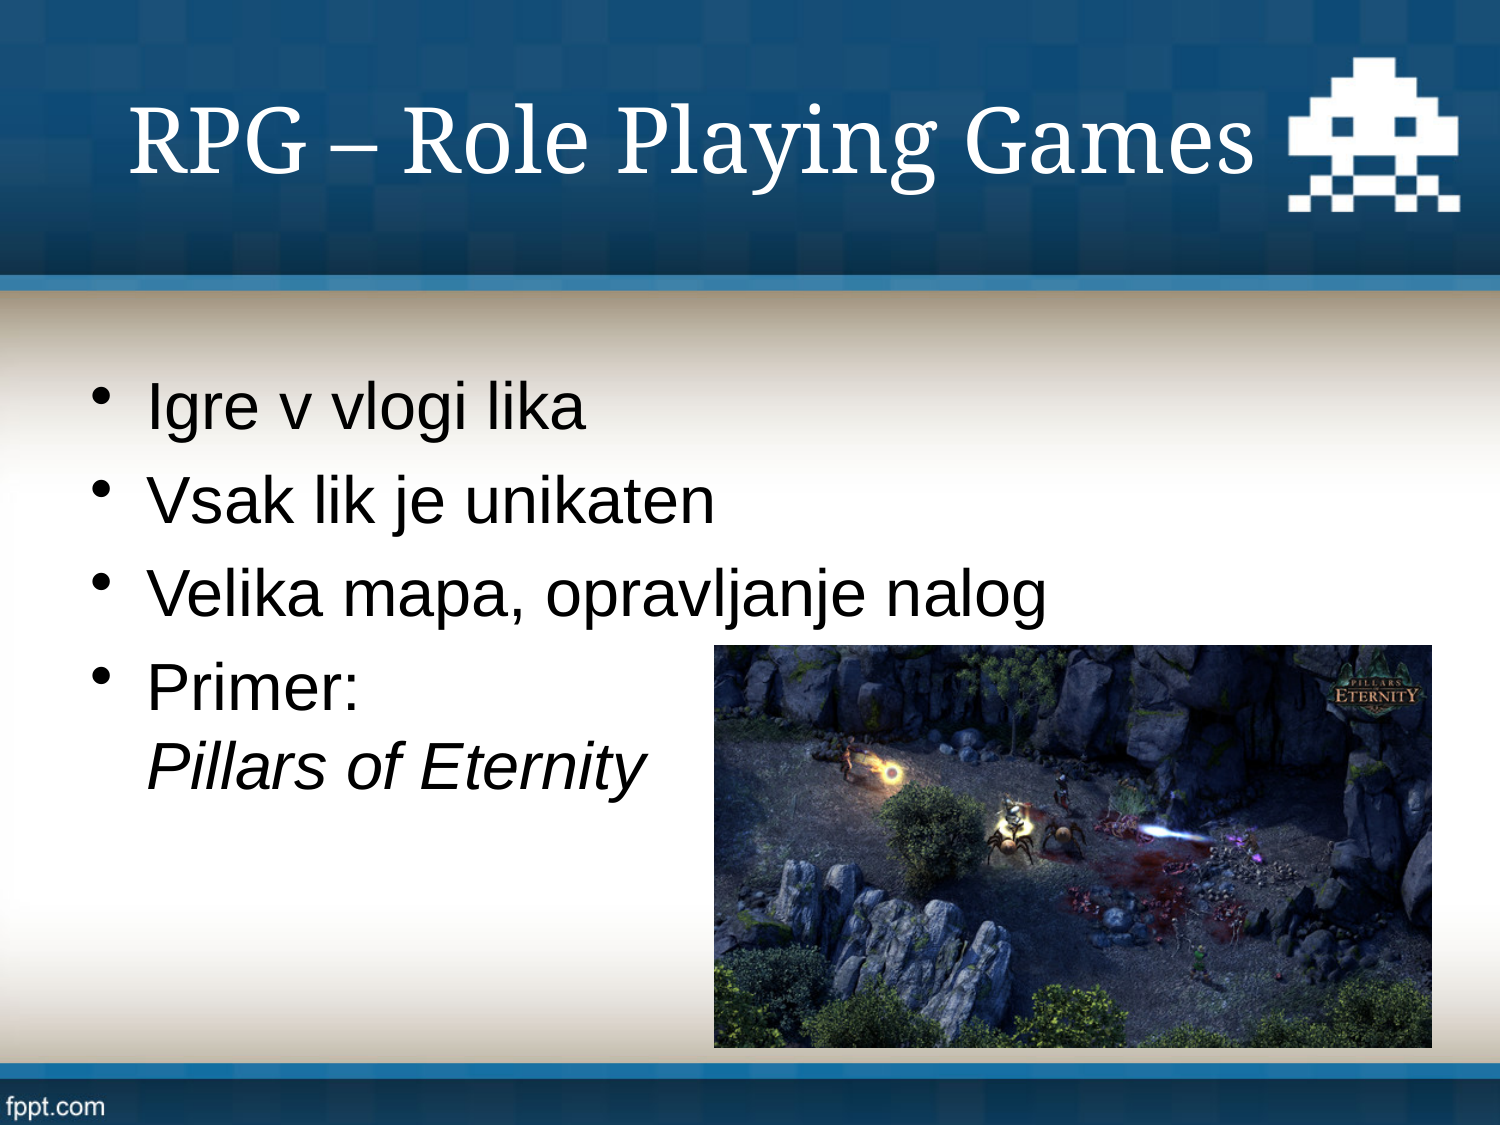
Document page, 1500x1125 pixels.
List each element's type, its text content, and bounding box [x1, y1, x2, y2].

list Igre v vlogi lika Vsak lik je unikaten Velika mapa, opravljanje nalog Primer: Pillars of Eternity [75, 262, 1425, 1005]
picture [0, 0, 1500, 1125]
title RPG – Role Playing Games [29, 42, 1380, 231]
